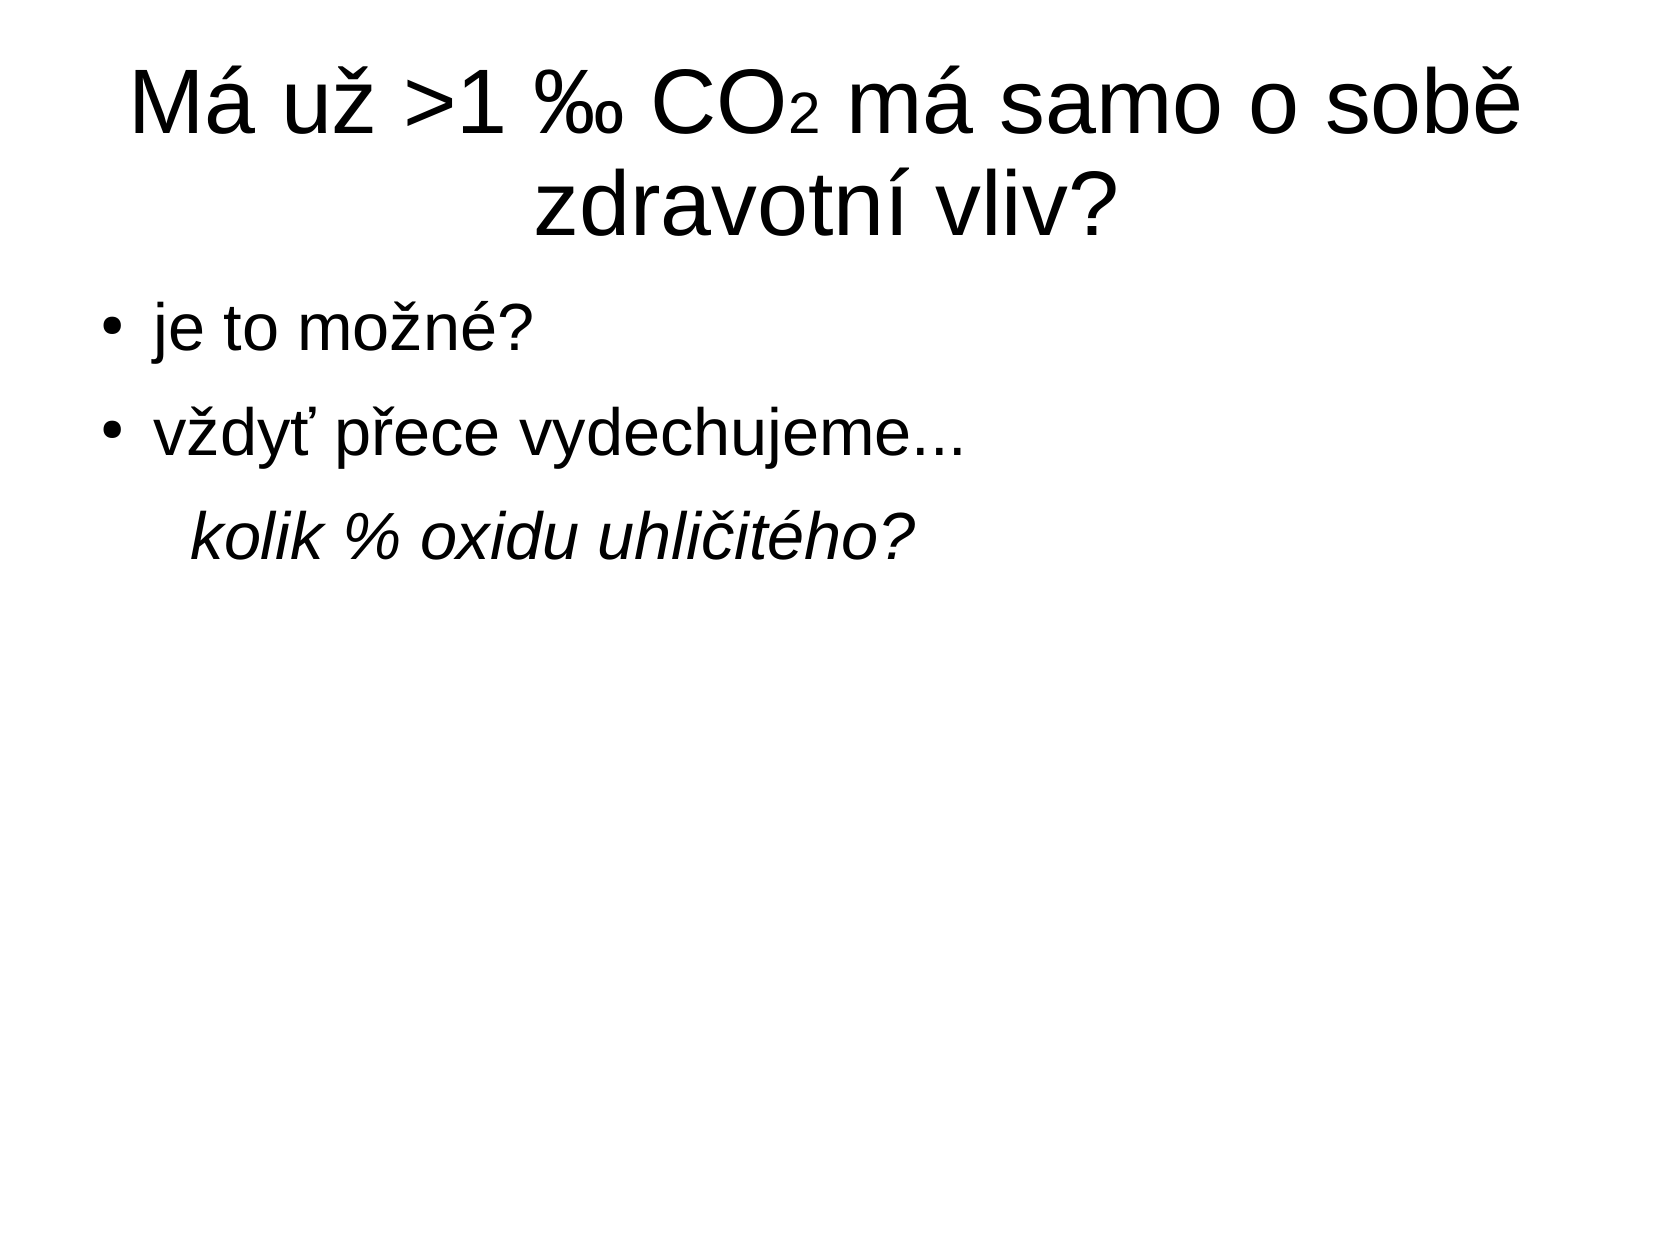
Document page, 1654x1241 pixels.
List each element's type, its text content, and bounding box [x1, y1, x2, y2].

list je to možné? vždyť přece vydechujeme... kolik % oxidu uhličitého? [82, 290, 1571, 1228]
title Má už >1 ‰ CO2 má samo o sobě zdravotní vliv? [82, 49, 1571, 257]
